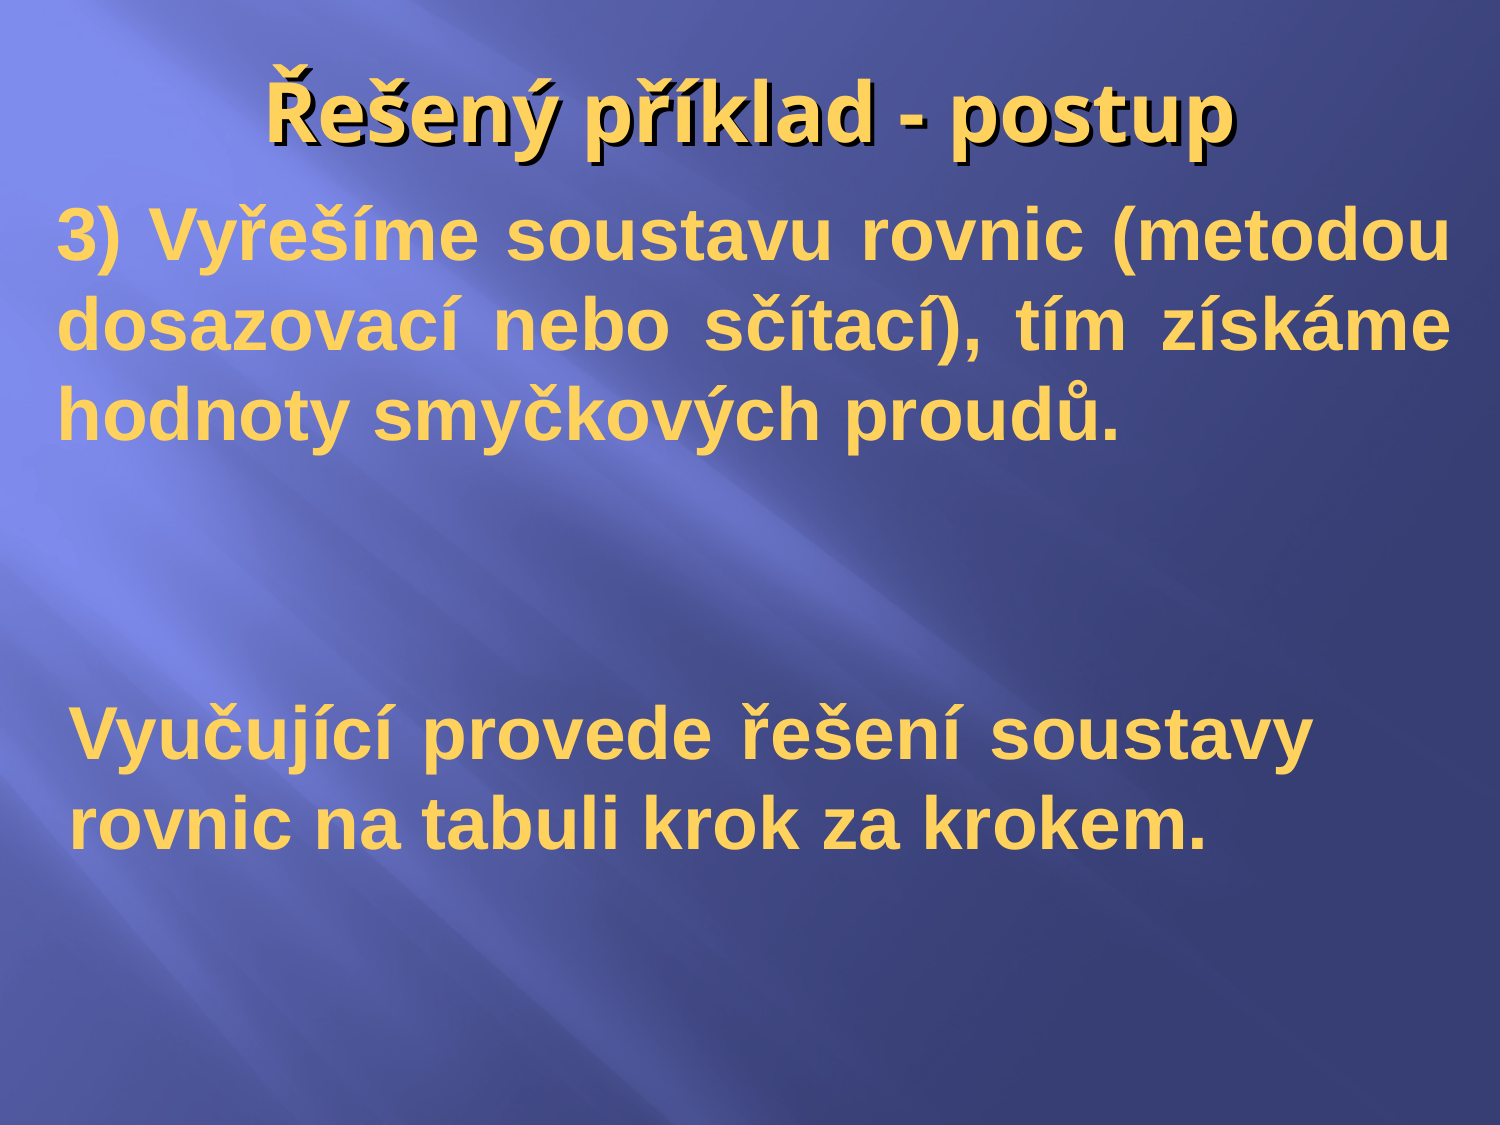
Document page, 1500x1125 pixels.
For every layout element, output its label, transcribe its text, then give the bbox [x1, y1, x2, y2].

text_box 3) Vyřešíme soustavu rovnic (metodou dosazovací nebo sčítací), tím získáme hodnoty smyčkových proudů. [41, 172, 1471, 469]
title Řešený příklad - postup [75, 45, 1426, 172]
text_box Vyučující provede řešení soustavy rovnic na tabuli krok za krokem. [53, 609, 1447, 941]
